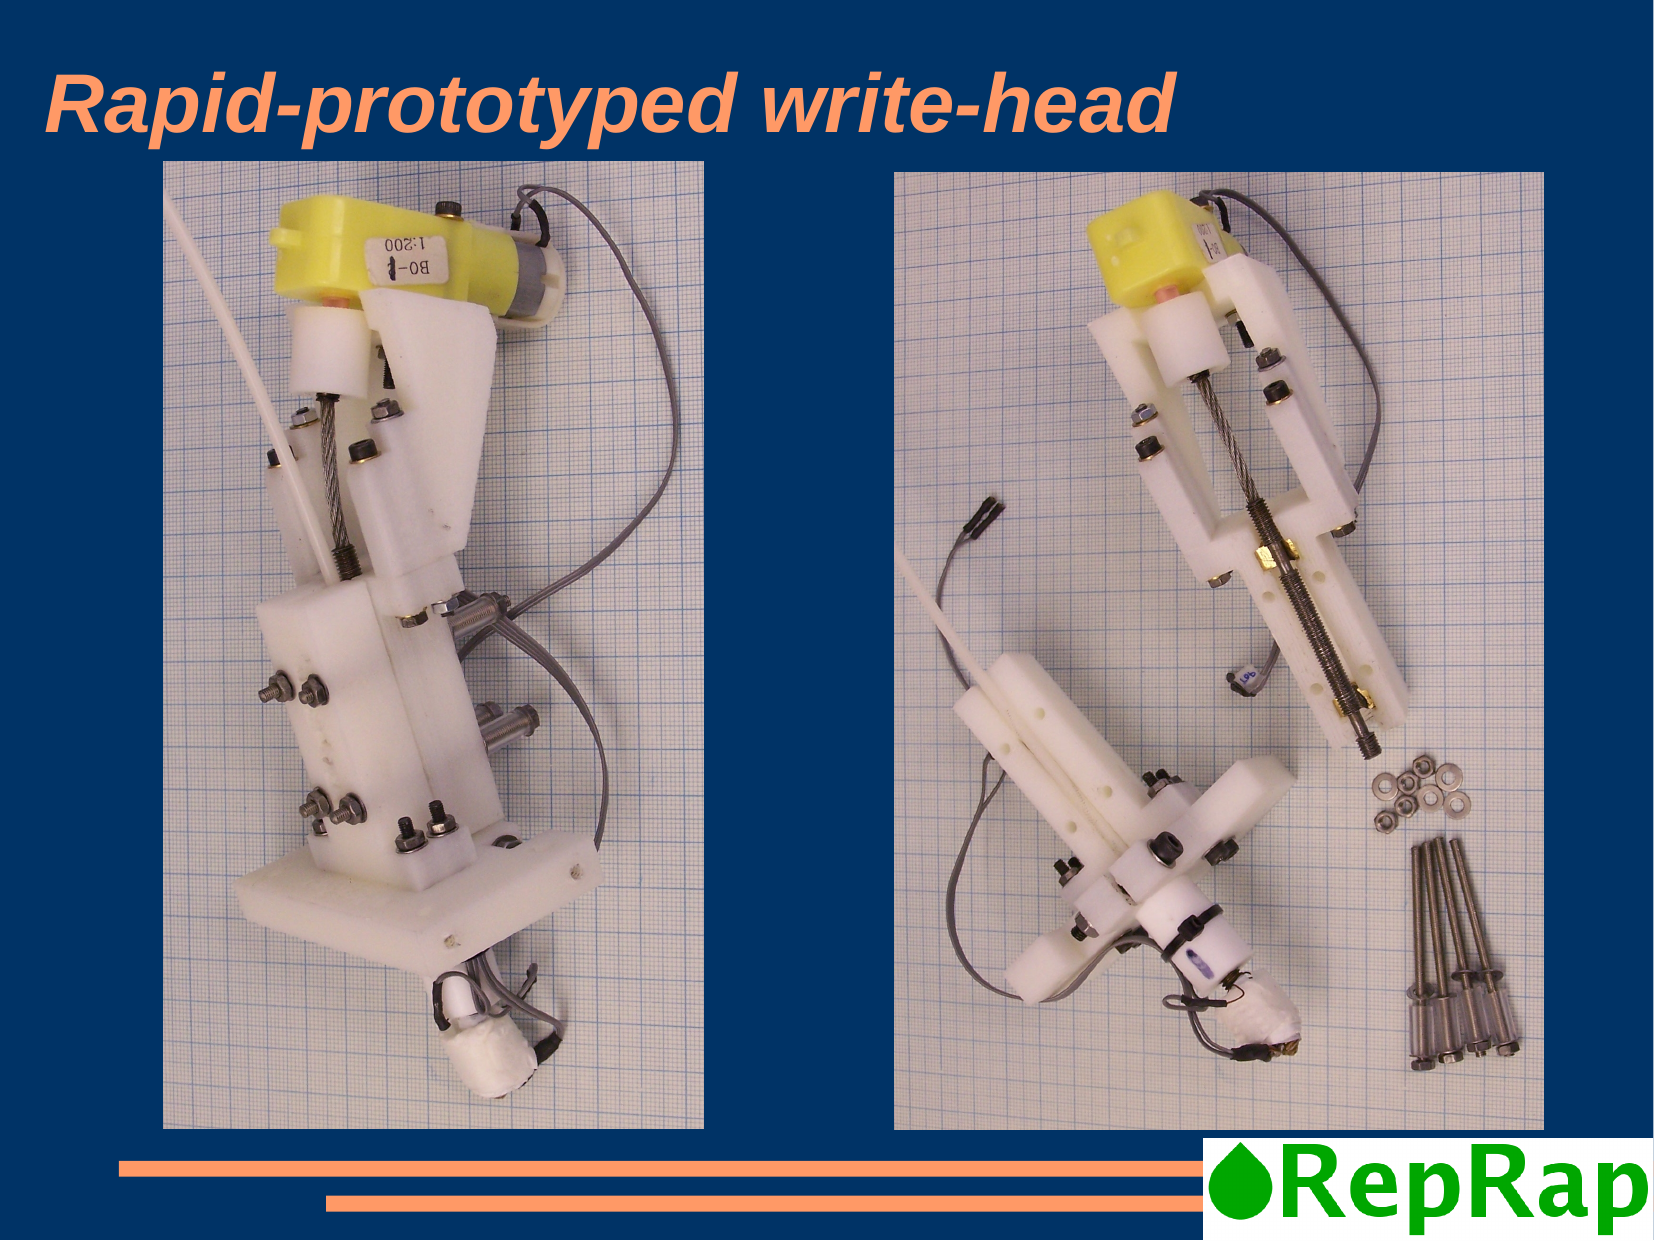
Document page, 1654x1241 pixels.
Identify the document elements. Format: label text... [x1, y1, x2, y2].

title Rapid-prototyped write-head [44, 0, 1574, 208]
picture [894, 172, 1544, 1130]
picture [163, 161, 704, 1129]
picture [1203, 1138, 1654, 1241]
